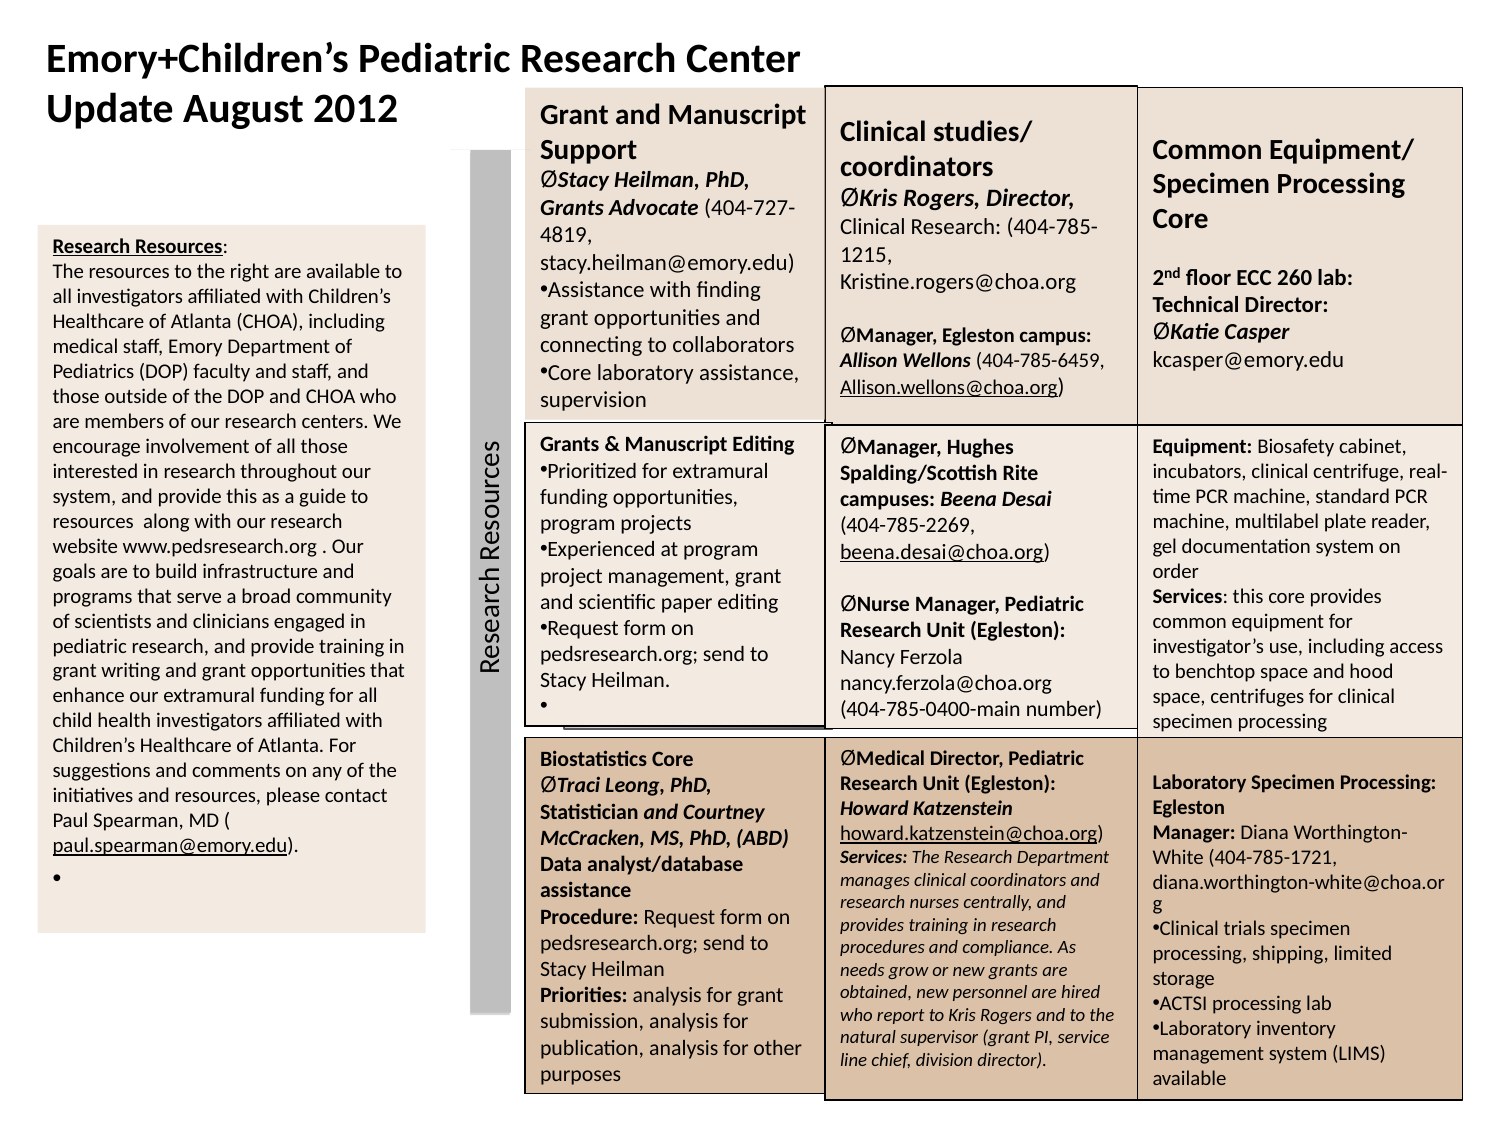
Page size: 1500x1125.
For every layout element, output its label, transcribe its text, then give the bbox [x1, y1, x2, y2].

text_box Manager, Hughes Spalding/Scottish Rite campuses: Beena Desai (404-785-2269, beena.desai@choa.org) Nurse Manager, Pediatric Research Unit (Egleston): Nancy Ferzola nancy.ferzola@choa.org (404-785-0400-main number) [825, 425, 1137, 729]
text_box Emory+Children’s Pediatric Research Center Update August 2012 [31, 22, 863, 140]
text_box Research Resources [462, 399, 514, 690]
text_box Medical Director, Pediatric Research Unit (Egleston): Howard Katzenstein howard.katzenstein@choa.org) Services: The Research Department manages clinical coordinators and research nurses centrally, and provides training in research procedures and compliance. As needs grow or new grants are obtained, new personnel are hired who report to Kris Rogers and to the natural supervisor (grant PI, service line chief, division director). [825, 737, 1137, 1100]
text_box Biostatistics Core Traci Leong, PhD, Statistician and Courtney McCracken, MS, PhD, (ABD) Data analyst/database assistance Procedure: Request form on pedsresearch.org; send to Stacy Heilman Priorities: analysis for grant submission, analysis for publication, analysis for other purposes [525, 737, 825, 1093]
text_box Grants & Manuscript Editing Prioritized for extramural funding opportunities, program projects Experienced at program project management, grant and scientific paper editing Request form on pedsresearch.org; send to Stacy Heilman. [525, 423, 832, 726]
text_box Clinical studies/ coordinators Kris Rogers, Director, Clinical Research: (404-785-1215, Kristine.rogers@choa.org Manager, Egleston campus: Allison Wellons (404-785-6459, Allison.wellons@choa.org) [825, 86, 1138, 425]
text_box Laboratory Specimen Processing: Egleston Manager: Diana Worthington-White (404-785-1721, diana.worthington-white@choa.org Clinical trials specimen processing, shipping, limited storage ACTSI processing lab Laboratory inventory management system (LIMS) available [1137, 737, 1463, 1100]
text_box [450, 149, 532, 399]
text_box Common Equipment/ Specimen Processing Core 2nd floor ECC 260 lab: Technical Director: Katie Casper kcasper@emory.edu [1137, 87, 1463, 425]
text_box Equipment: Biosafety cabinet, incubators, clinical centrifuge, real-time PCR machine, standard PCR machine, multilabel plate reader, gel documentation system on order Services: this core provides common equipment for investigator’s use, including access to benchtop space and hood space, centrifuges for clinical specimen processing [1137, 425, 1463, 737]
text_box Research Resources: The resources to the right are available to all investigators affiliated with Children’s Healthcare of Atlanta (CHOA), including medical staff, Emory Department of Pediatrics (DOP) faculty and staff, and those outside of the DOP and CHOA who are members of our research centers. We encourage involvement of all those interested in research throughout our system, and provide this as a guide to resources along with our research website www.pedsresearch.org . Our goals are to build infrastructure and programs that serve a broad community of scientists and clinicians engaged in pediatric research, and provide training in grant writing and grant opportunities that enhance our extramural funding for all child health investigators affiliated with Children’s Healthcare of Atlanta. For suggestions and comments on any of the initiatives and resources, please contact Paul Spearman, MD (paul.spearman@emory.edu). [37, 224, 426, 933]
text_box Grant and Manuscript Support Stacy Heilman, PhD, Grants Advocate (404-727-4819, stacy.heilman@emory.edu) Assistance with finding grant opportunities and connecting to collaborators Core laboratory assistance, supervision [525, 88, 825, 420]
text_box [470, 690, 511, 1013]
